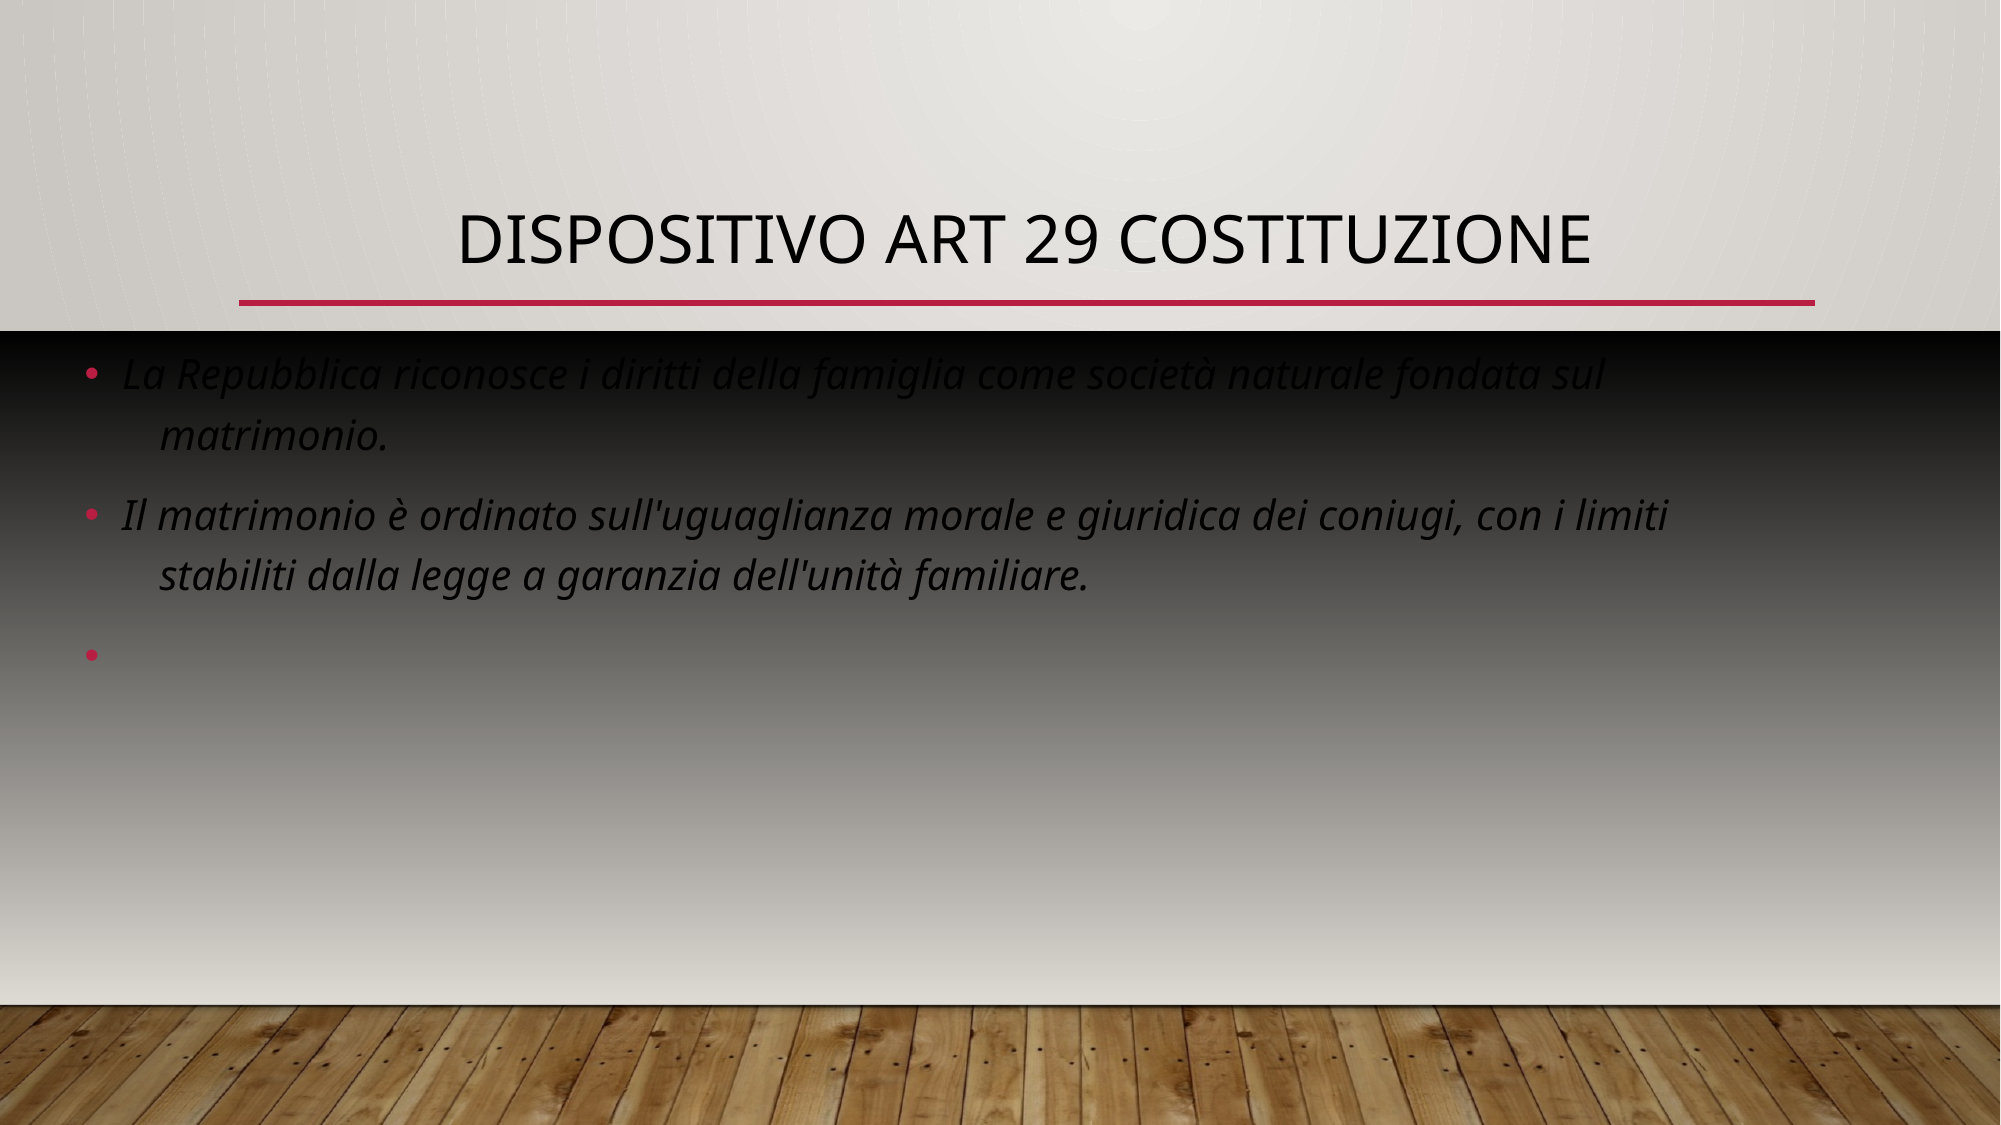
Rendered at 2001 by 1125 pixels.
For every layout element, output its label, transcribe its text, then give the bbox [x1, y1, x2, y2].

list La Repubblica riconosce i diritti della famiglia come società naturale fondata sul matrimonio. Il matrimonio è ordinato sull'uguaglianza morale e giuridica dei coniugi, con i limiti stabiliti dalla legge a garanzia dell'unità familiare. [69, 330, 1814, 897]
title Dispositivo art 29 costituzione [238, 197, 1814, 305]
